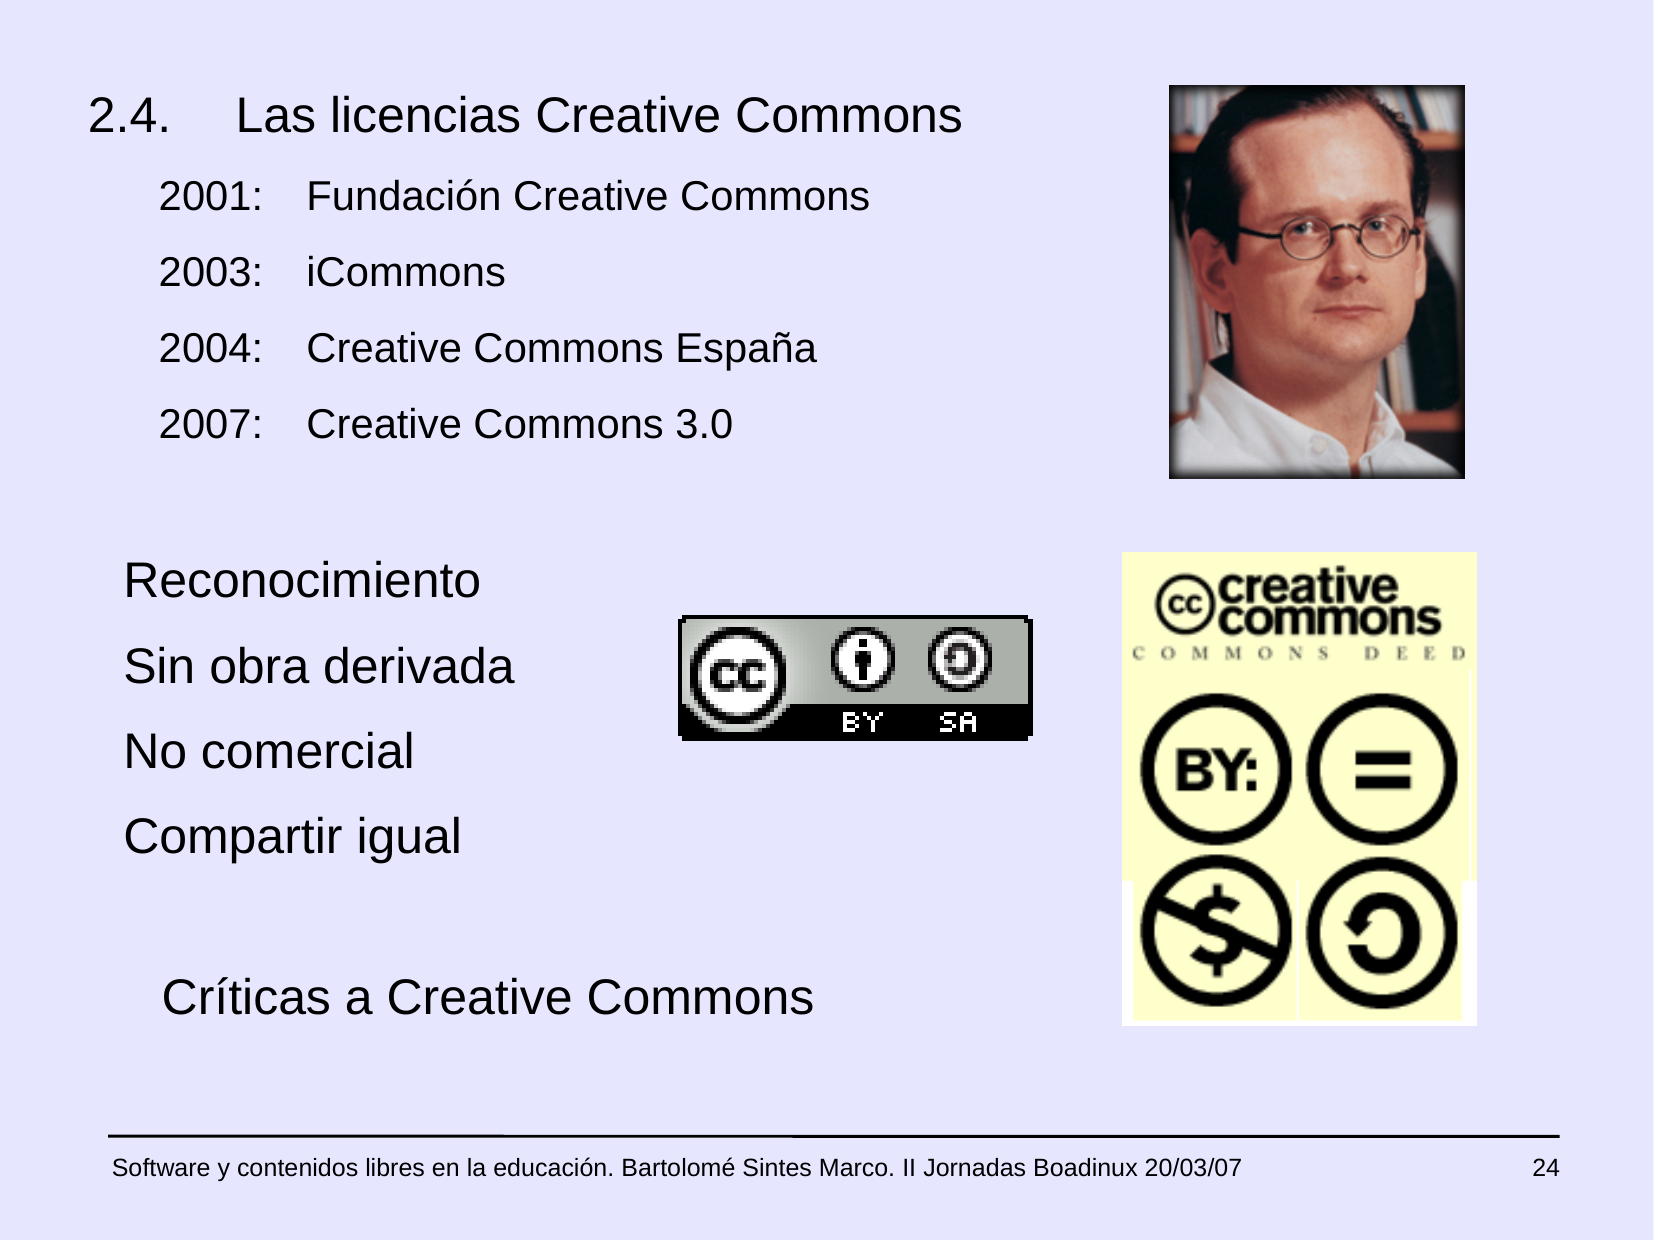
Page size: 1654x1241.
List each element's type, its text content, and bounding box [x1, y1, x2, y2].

picture [678, 615, 1033, 741]
text_box 2.4. Las licencias Creative Commons 2001: Fundación Creative Commons 2003: iCommons 2004: Creative Commons España 2007: Creative Commons 3.0 Reconocimiento Sin obra derivada No comercial Compartir igual Críticas a Creative Commons [87, 87, 1604, 1028]
picture [1122, 552, 1477, 1026]
picture [1169, 85, 1465, 479]
text_box [428, 159, 435, 216]
